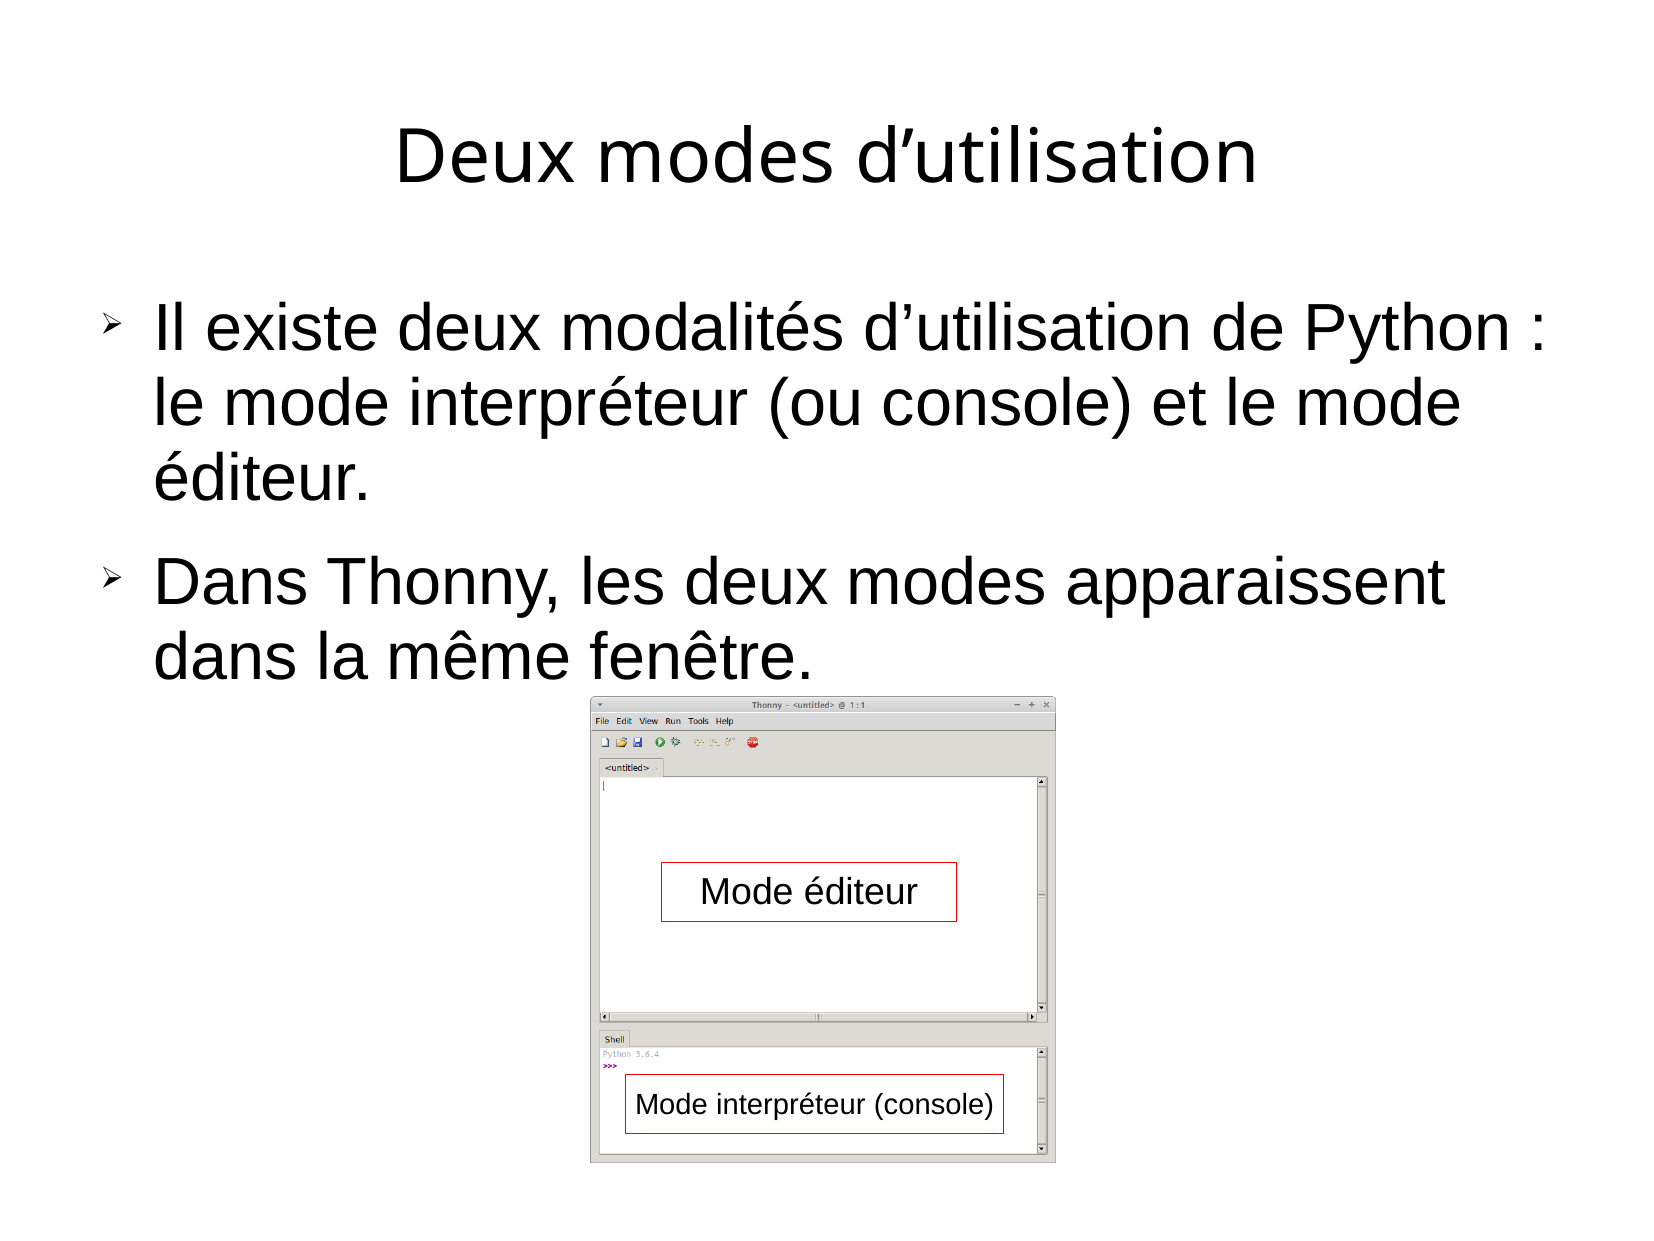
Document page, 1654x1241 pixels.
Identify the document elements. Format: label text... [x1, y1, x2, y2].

list Il existe deux modalités d’utilisation de Python : le mode interpréteur (ou console) et le mode éditeur. Dans Thonny, les deux modes apparaissent dans la même fenêtre. [82, 290, 1571, 1010]
text_box Mode éditeur [661, 862, 957, 922]
title Deux modes d’utilisation [82, 49, 1571, 257]
text_box Mode interpréteur (console) [625, 1074, 1004, 1134]
picture [590, 696, 1056, 1163]
